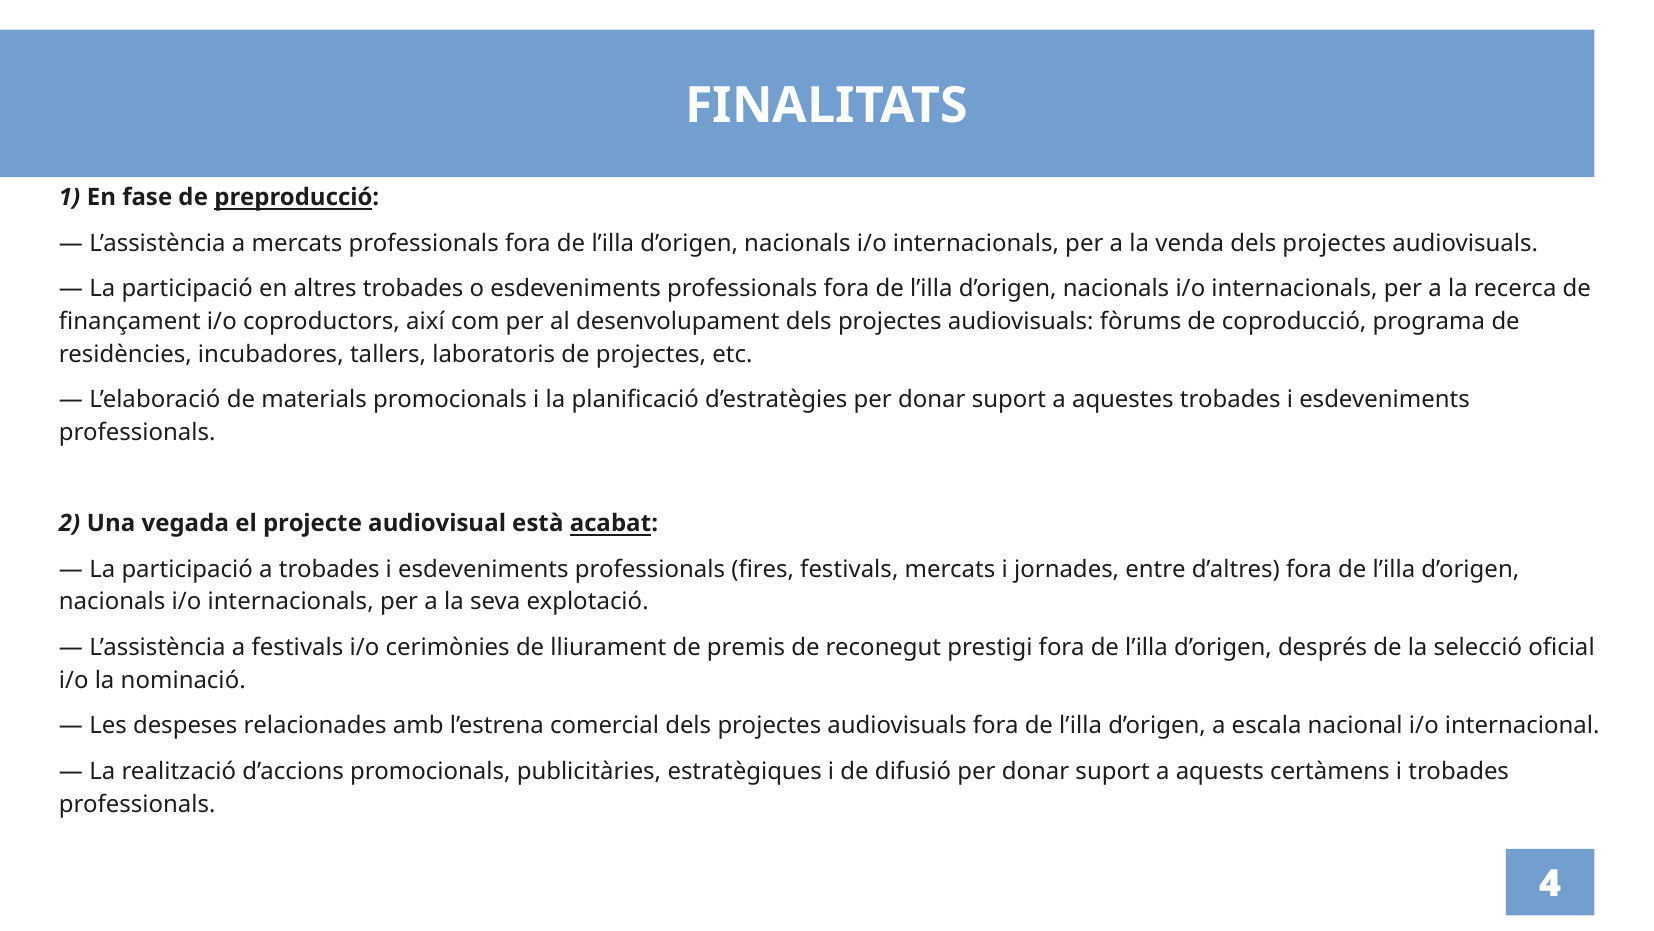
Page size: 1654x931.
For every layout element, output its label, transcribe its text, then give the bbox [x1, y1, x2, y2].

list 1) En fase de preproducció: — L’assistència a mercats professionals fora de l’illa d’origen, nacionals i/o internacionals, per a la venda dels projectes audiovisuals. — La participació en altres trobades o esdeveniments professionals fora de l’illa d’origen, nacionals i/o internacionals, per a la recerca de finançament i/o coproductors, així com per al desenvolupament dels projectes audiovisuals: fòrums de coproducció, programa de residències, incubadores, tallers, laboratoris de projectes, etc. — L’elaboració de materials promocionals i la planificació d’estratègies per donar suport a aquestes trobades i esdeveniments professionals. 2) Una vegada el projecte audiovisual està acabat: — La participació a trobades i esdeveniments professionals (fires, festivals, mercats i jornades, entre d’altres) fora de l’illa d’origen, nacionals i/o internacionals, per a la seva explotació. — L’assistència a festivals i/o cerimònies de lliurament de premis de reconegut prestigi fora de l’illa d’origen, després de la selecció oficial i/o la nominació. ― Les despeses relacionades amb l’estrena comercial dels projectes audiovisuals fora de l’illa d’origen, a escala nacional i/o internacional. — La realització d’accions promocionals, publicitàries, estratègiques i de difusió per donar suport a aquests certàmens i trobades professionals. [59, 180, 1607, 856]
title FINALITATS [59, 44, 1595, 163]
